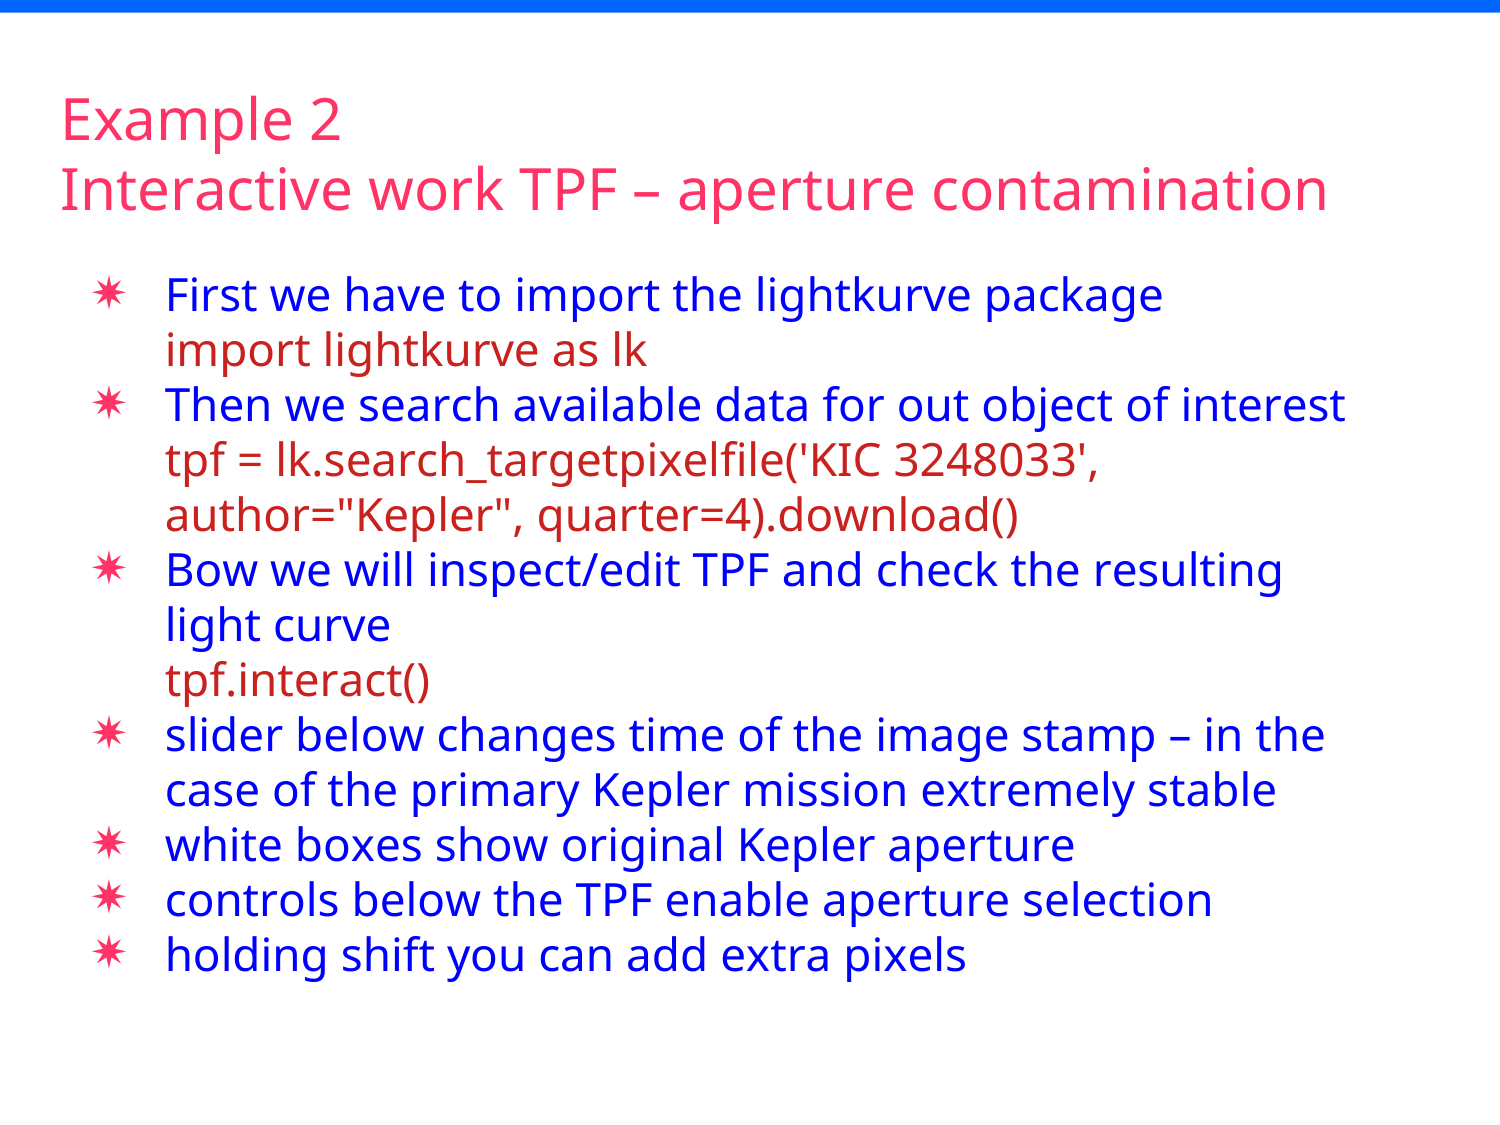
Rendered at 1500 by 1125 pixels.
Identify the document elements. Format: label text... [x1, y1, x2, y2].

text_box Example 2 Interactive work TPF – aperture contamination [45, 75, 1426, 230]
text_box First we have to import the lightkurve package import lightkurve as lk Then we search available data for out object of interest tpf = lk.search_targetpixelfile('KIC 3248033', author="Kepler", quarter=4).download() Bow we will inspect/edit TPF and check the resulting light curve tpf.interact() slider below changes time of the image stamp – in the case of the primary Kepler mission extremely stable white boxes show original Kepler aperture controls below the TPF enable aperture selection holding shift you can add extra pixels [75, 258, 1388, 1099]
